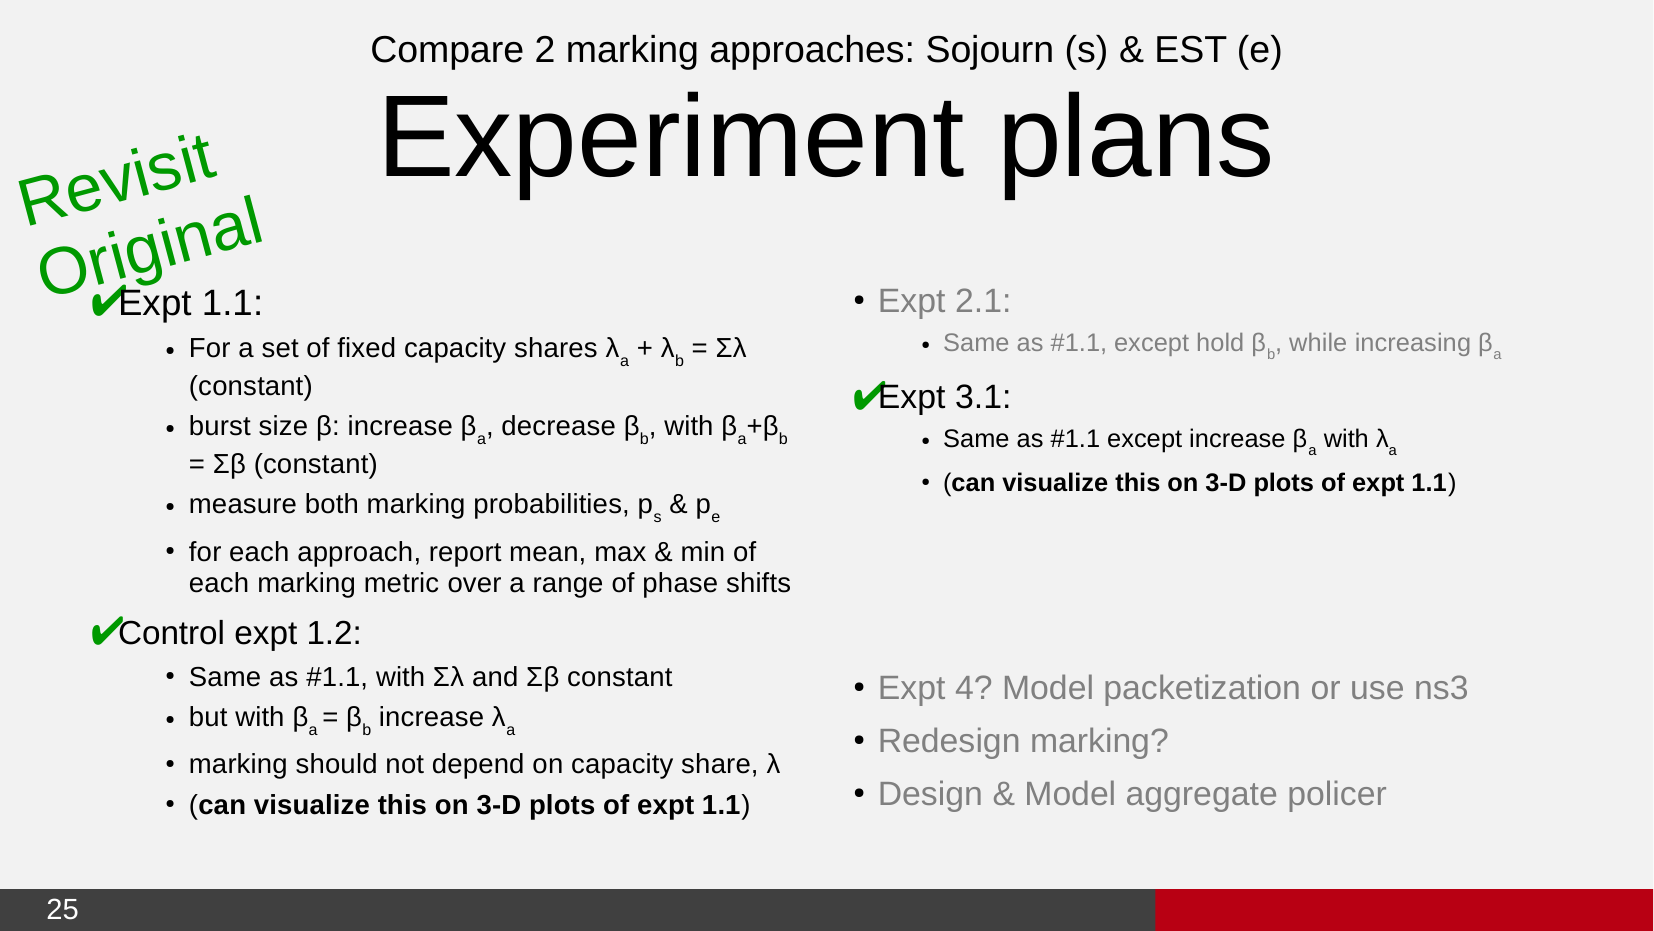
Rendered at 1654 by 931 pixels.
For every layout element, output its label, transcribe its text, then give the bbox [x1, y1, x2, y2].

list Expt 2.1: Same as #1.1, except hold βb, while increasing βa Expt 3.1: Same as #1.1 except increase βa with λa (can visualize this on 3-D plots of expt 1.1) Expt 4? Model packetization or use ns3 Redesign marking? Design & Model aggregate policer [845, 282, 1572, 830]
list Expt 1.1: For a set of fixed capacity shares λa + λb = Σλ (constant) burst size β: increase βa, decrease βb, with βa+βb = Σβ (constant) measure both marking probabilities, ps & pe for each approach, report mean, max & min of each marking metric over a range of phase shifts Control expt 1.2: Same as #1.1, with Σλ and Σβ constant but with βa = βb increase λa marking should not depend on capacity share, λ (can visualize this on 3-D plots of expt 1.1) [82, 282, 809, 830]
text_box Revisit Original [0, 42, 497, 325]
title Compare 2 marking approaches: Sojourn (s) & EST (e) Experiment plans [82, 28, 1571, 201]
